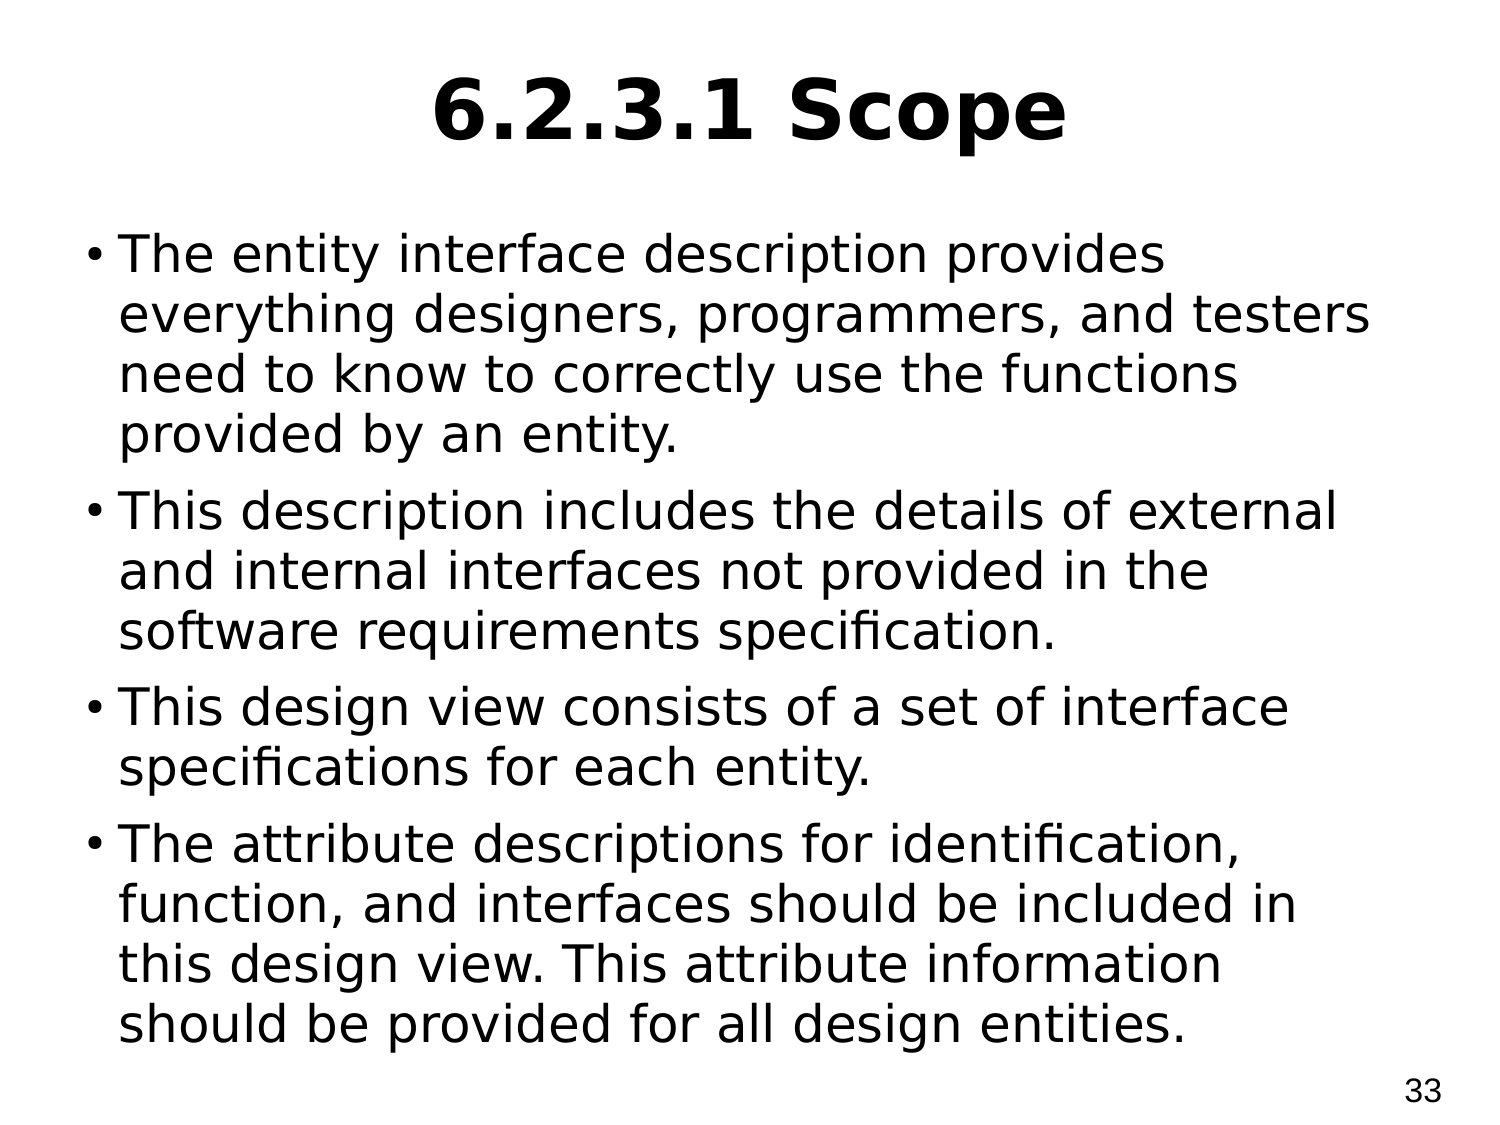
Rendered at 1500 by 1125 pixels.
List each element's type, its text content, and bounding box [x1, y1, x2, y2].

title 6.2.3.1 Scope [75, 44, 1425, 177]
list The entity interface description provides everything designers, programmers, and testers need to know to correctly use the functions provided by an entity. This description includes the details of external and internal interfaces not provided in the software requirements specification. This design view consists of a set of interface specifications for each entity. The attribute descriptions for identification, function, and interfaces should be included in this design view. This attribute information should be provided for all design entities. [75, 224, 1395, 1075]
